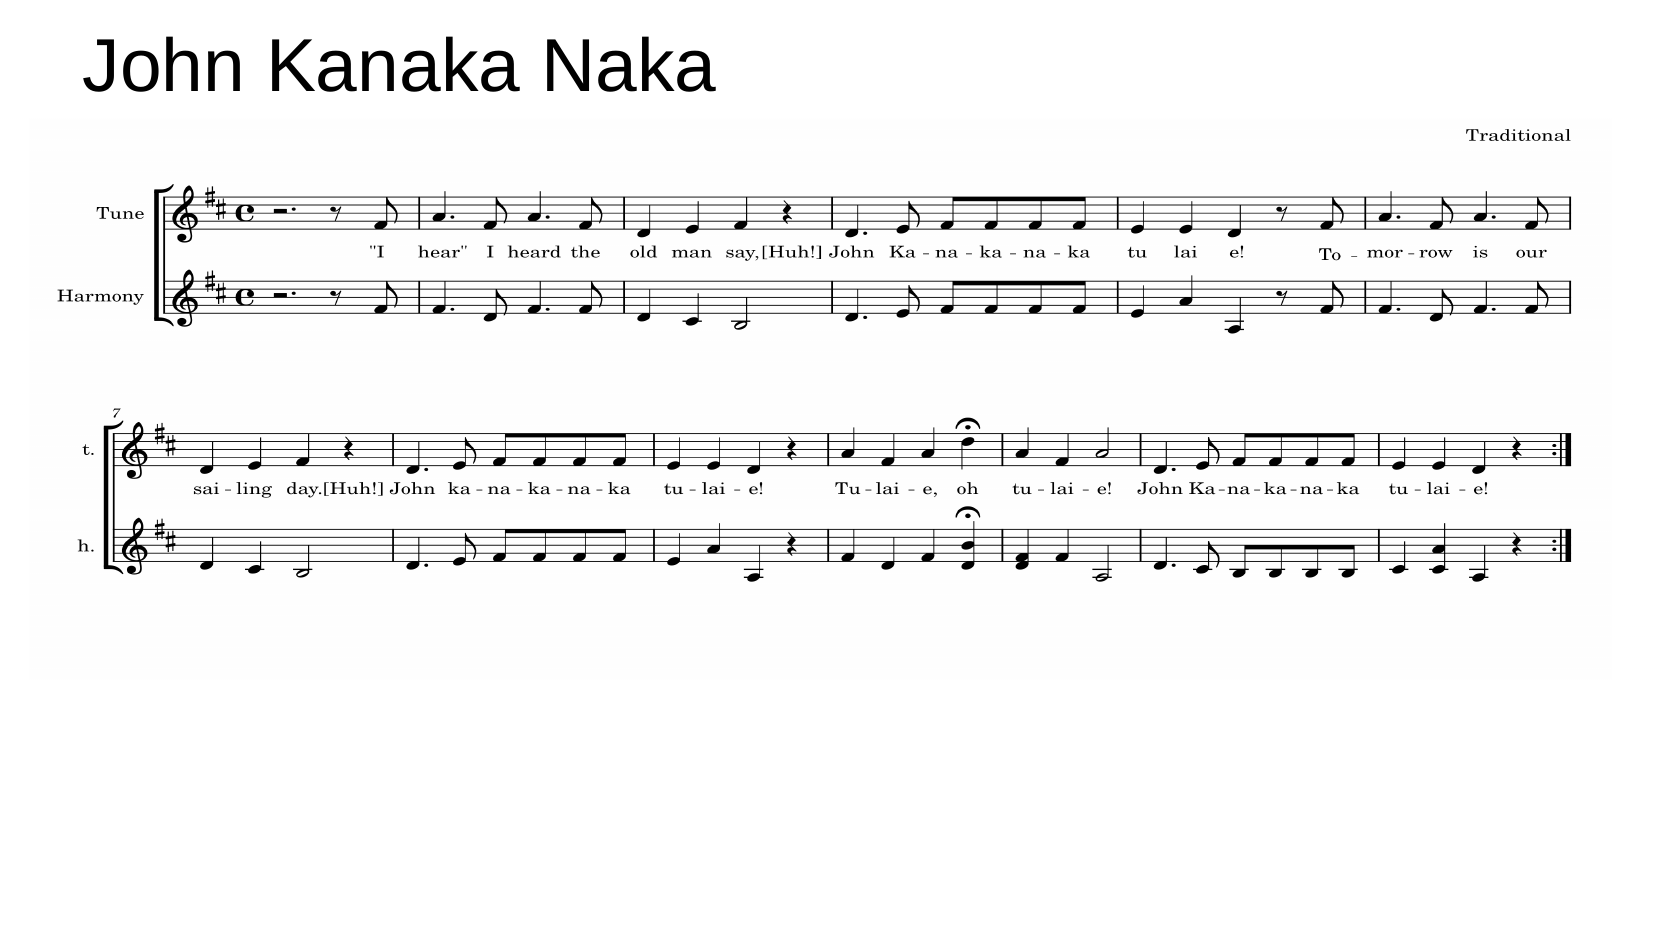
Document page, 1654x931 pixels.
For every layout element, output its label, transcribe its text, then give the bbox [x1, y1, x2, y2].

title John Kanaka Naka [82, 23, 1571, 108]
picture [29, 118, 1612, 680]
